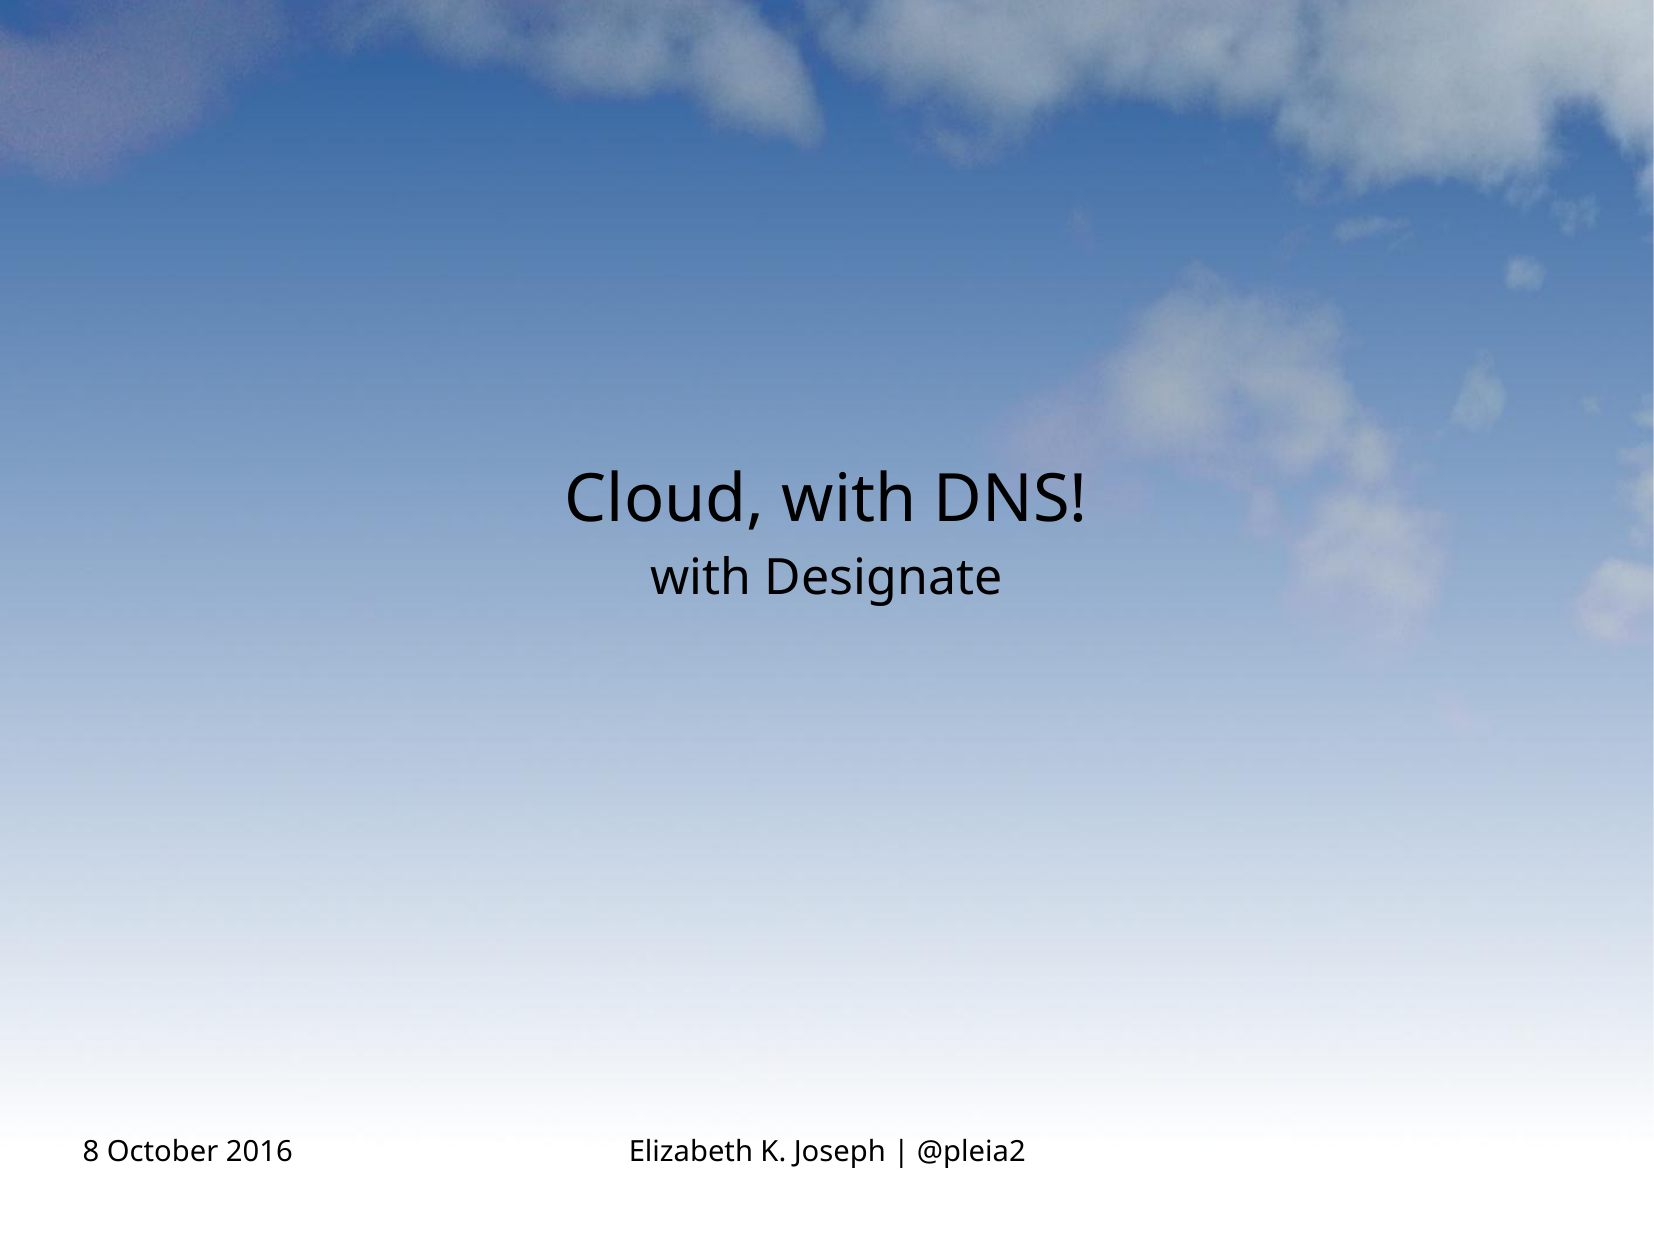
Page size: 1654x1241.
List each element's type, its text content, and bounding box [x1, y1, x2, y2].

picture [0, 0, 1654, 1241]
subtitle Cloud, with DNS! with Designate [82, 49, 1571, 1010]
